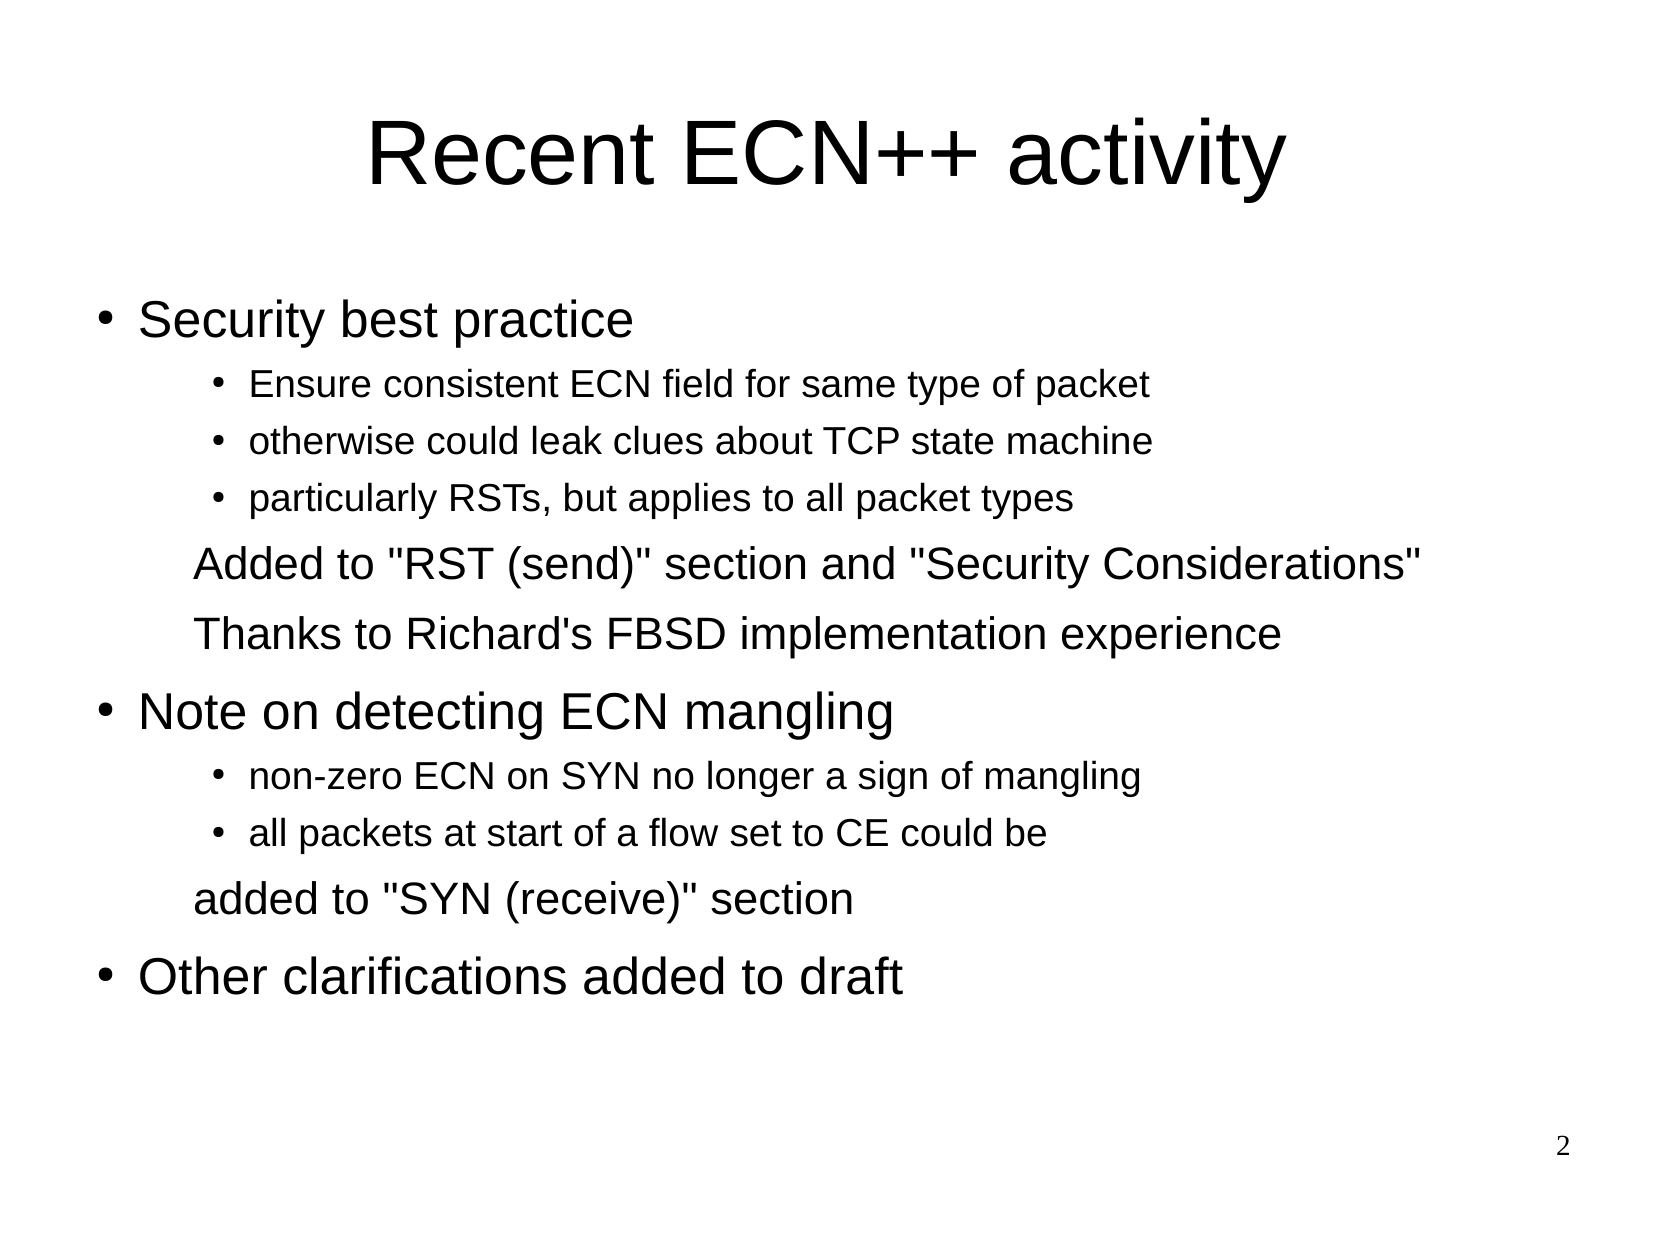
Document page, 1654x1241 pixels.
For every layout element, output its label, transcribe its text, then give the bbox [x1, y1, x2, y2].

list Security best practice Ensure consistent ECN field for same type of packet otherwise could leak clues about TCP state machine particularly RSTs, but applies to all packet types Added to "RST (send)" section and "Security Considerations" Thanks to Richard's FBSD implementation experience Note on detecting ECN mangling non-zero ECN on SYN no longer a sign of mangling all packets at start of a flow set to CE could be added to "SYN (receive)" section Other clarifications added to draft [82, 290, 1571, 1010]
title Recent ECN++ activity [82, 49, 1571, 257]
